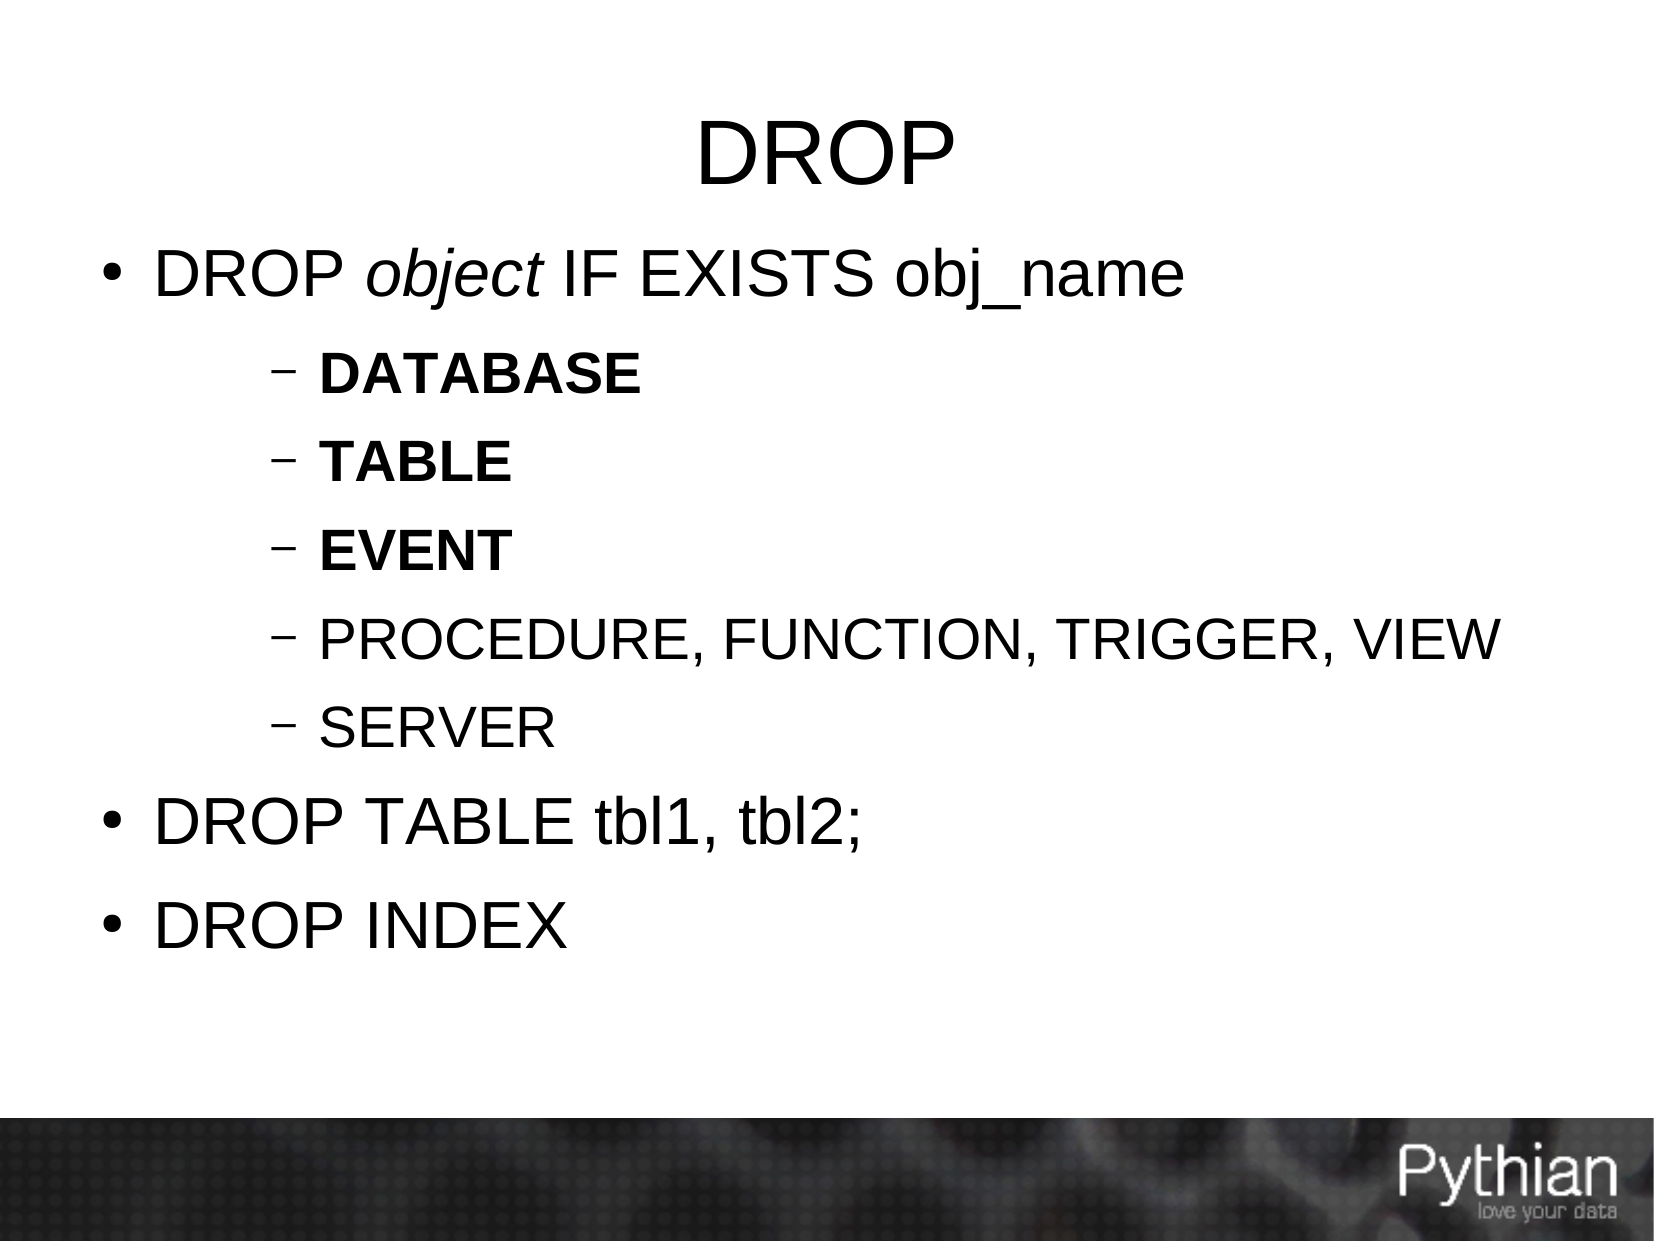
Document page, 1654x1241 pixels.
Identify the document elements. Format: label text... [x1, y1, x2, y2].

title DROP [82, 49, 1571, 236]
list DROP object IF EXISTS obj_name DATABASE TABLE EVENT PROCEDURE, FUNCTION, TRIGGER, VIEW SERVER DROP TABLE tbl1, tbl2; DROP INDEX [82, 236, 1571, 1093]
picture [0, 1118, 1654, 1241]
